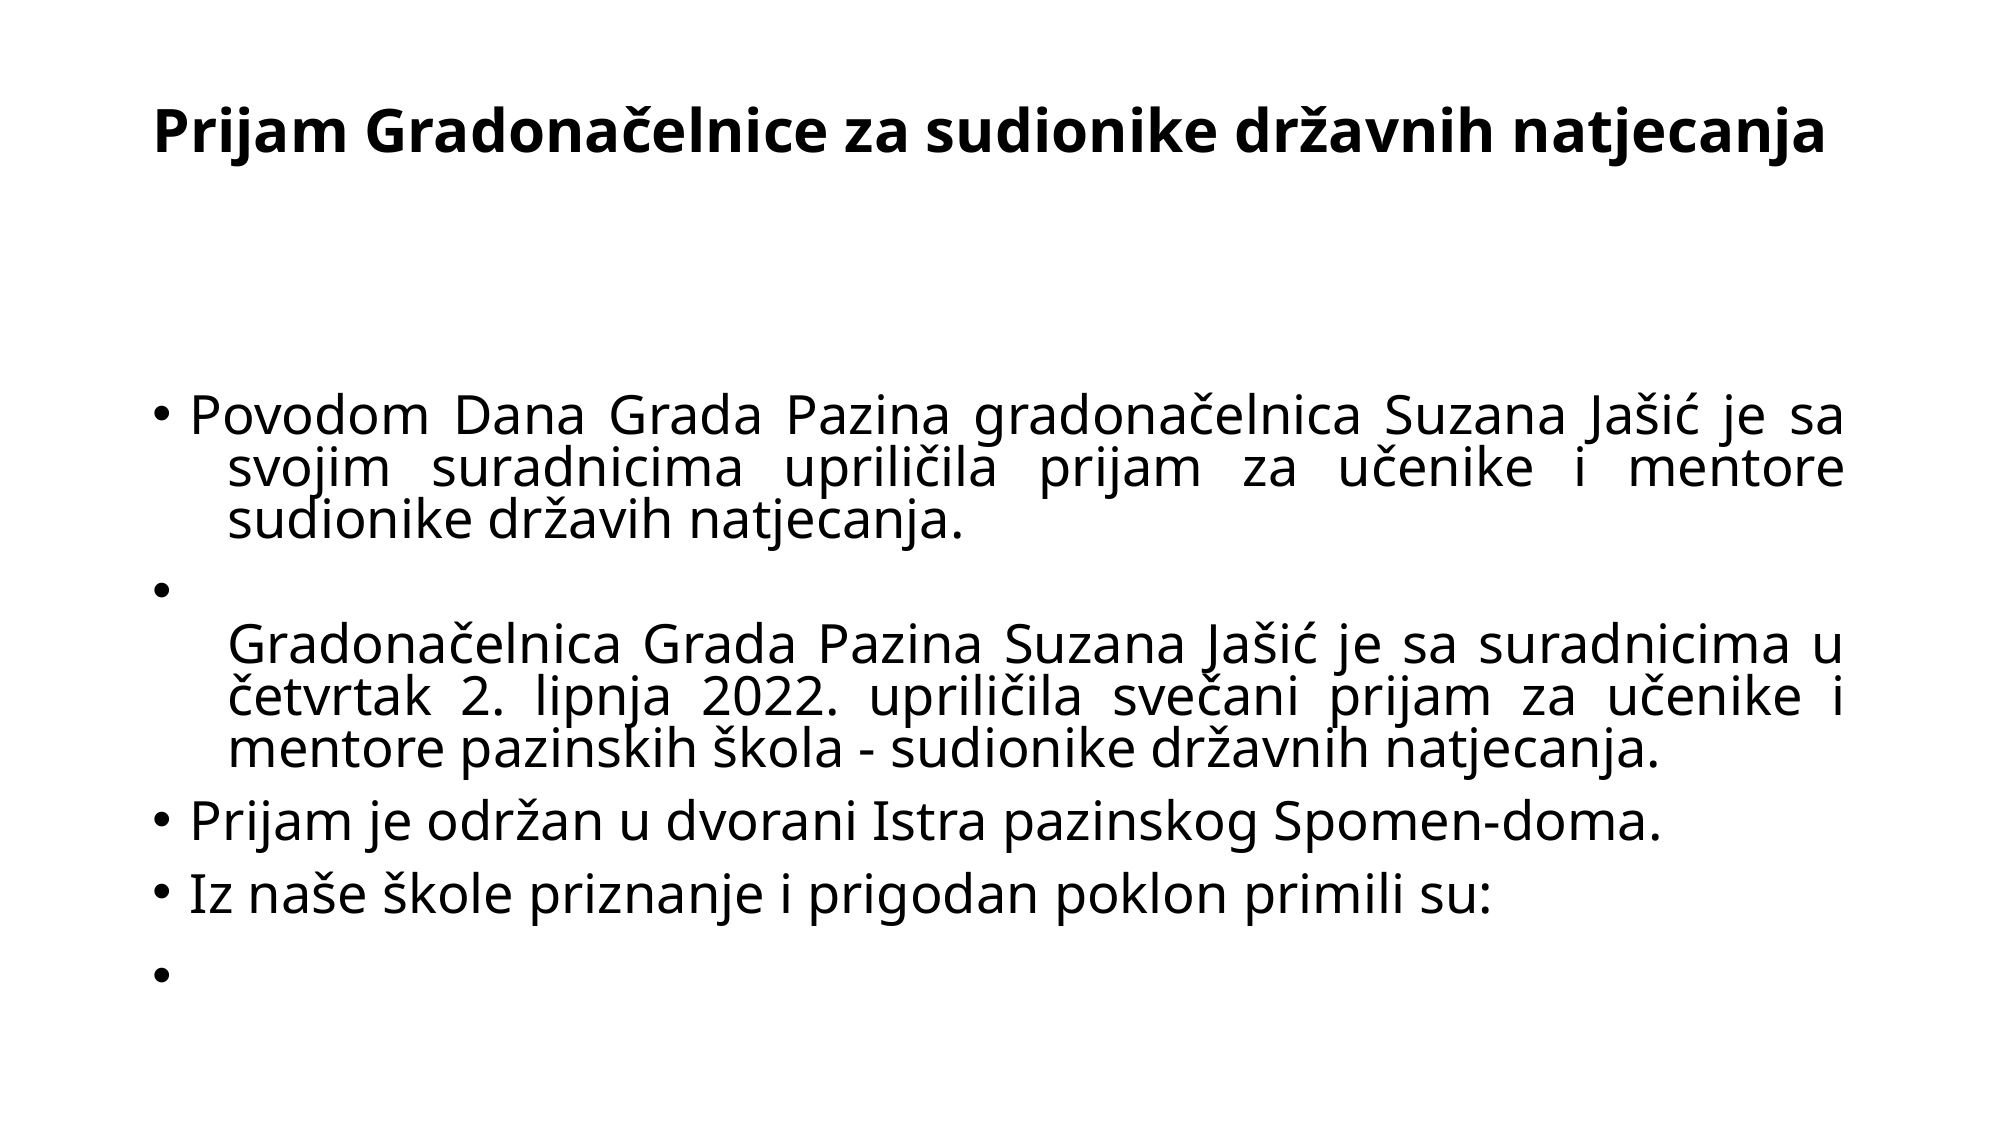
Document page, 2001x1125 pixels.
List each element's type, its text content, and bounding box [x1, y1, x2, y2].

title Prijam Gradonačelnice za sudionike državnih natjecanja [137, 59, 1863, 278]
list Povodom Dana Grada Pazina gradonačelnica Suzana Jašić je sa svojim suradnicima upriličila prijam za učenike i mentore sudionike državih natjecanja. Gradonačelnica Grada Pazina Suzana Jašić je sa suradnicima u četvrtak 2. lipnja 2022. upriličila svečani prijam za učenike i mentore pazinskih škola - sudionike državnih natjecanja. Prijam je održan u dvorani Istra pazinskog Spomen-doma. Iz naše škole priznanje i prigodan poklon primili su: [137, 299, 1863, 1014]
